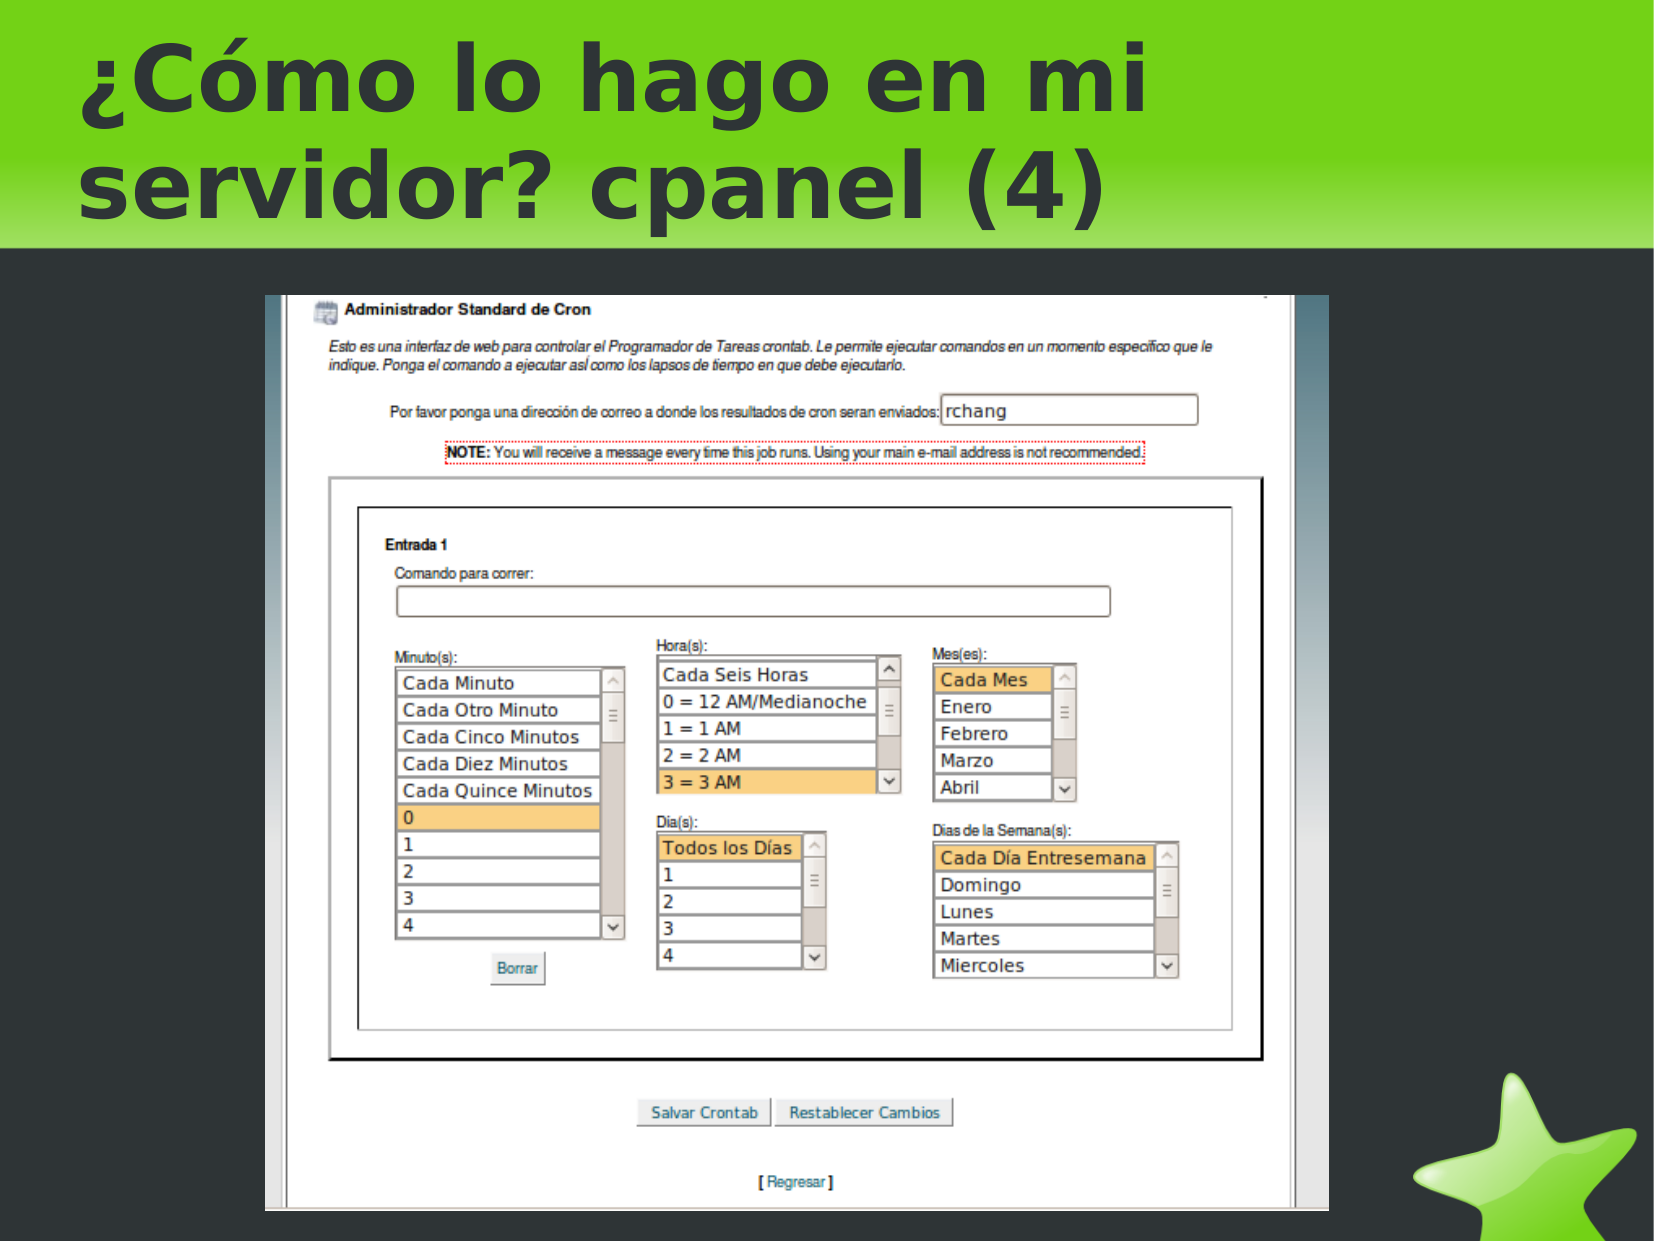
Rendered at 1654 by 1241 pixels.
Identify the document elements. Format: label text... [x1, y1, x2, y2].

title ¿Cómo lo hago en mi servidor? cpanel (4) [76, 25, 1565, 240]
list [82, 290, 1571, 1094]
picture [0, 0, 1654, 1241]
